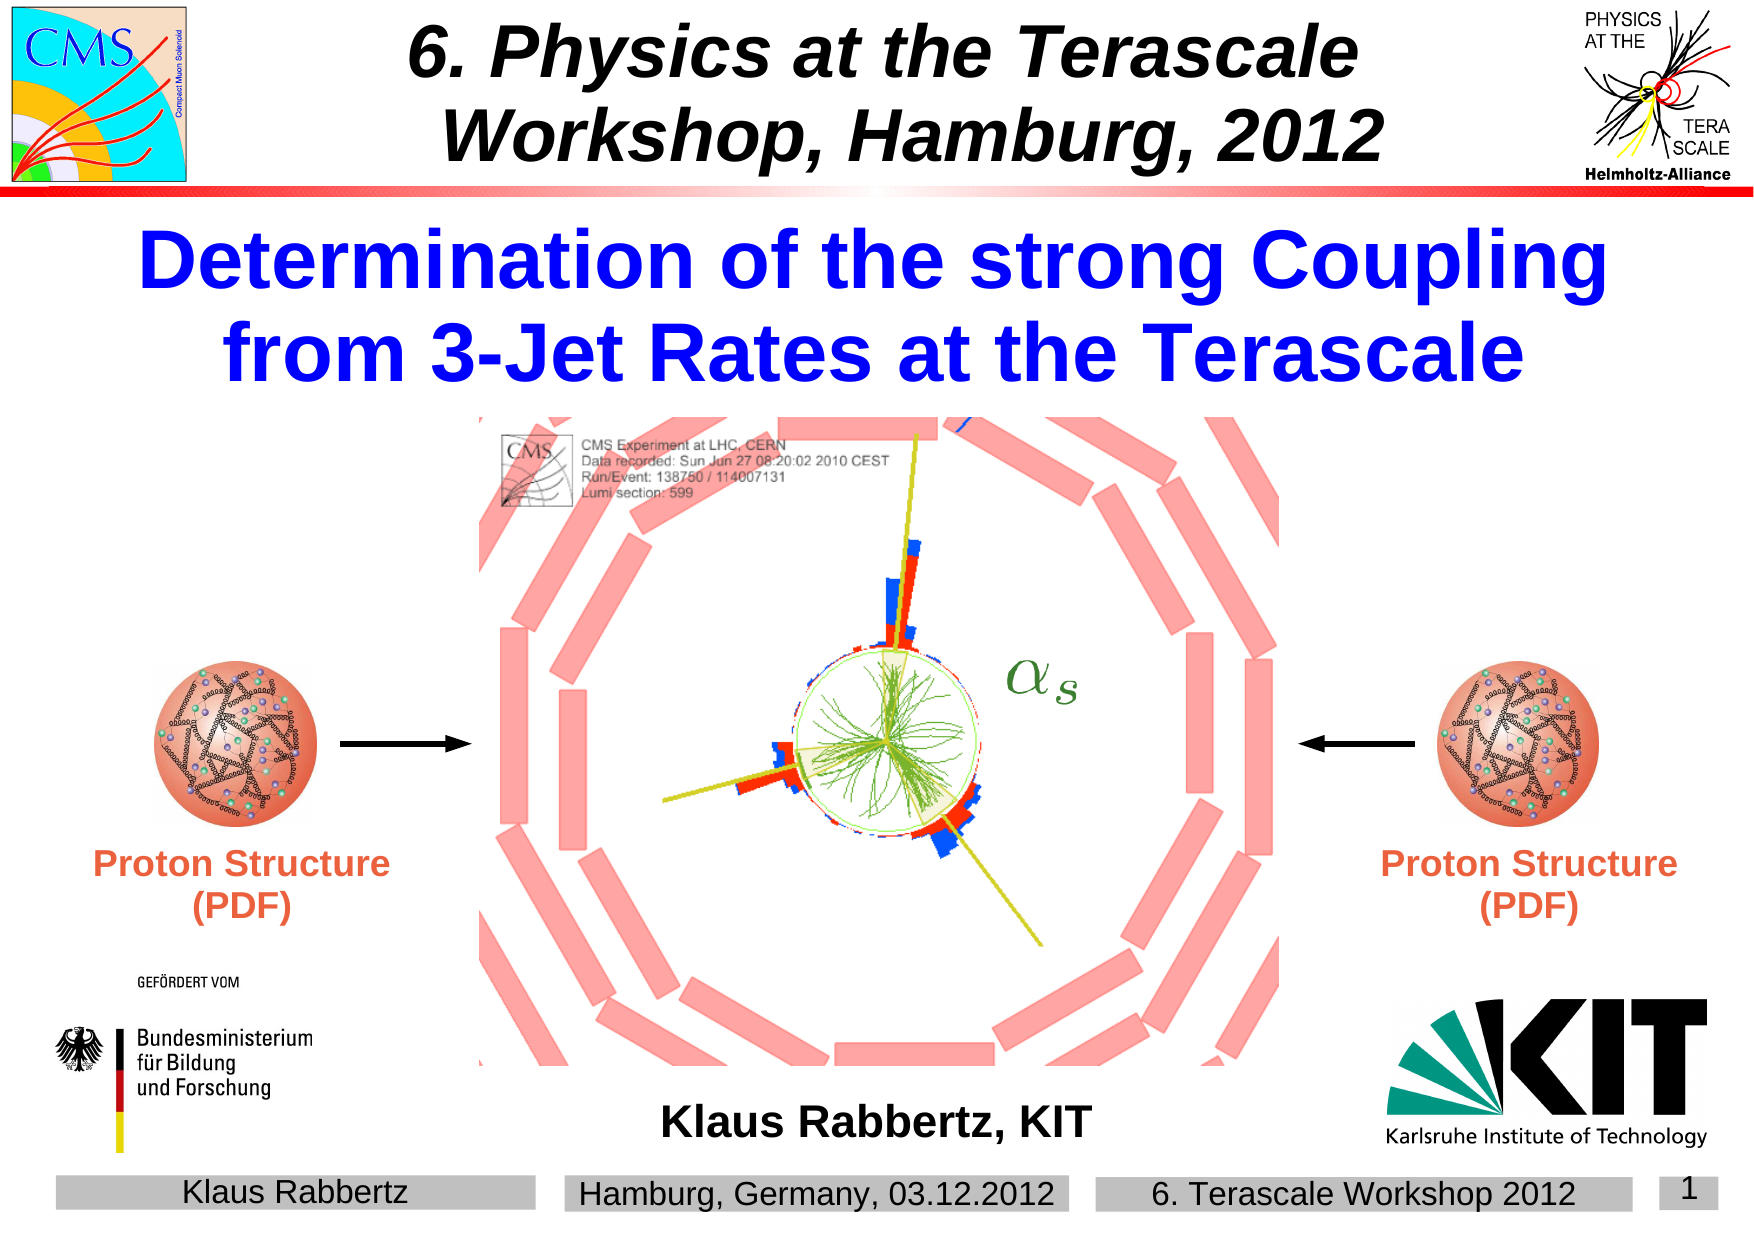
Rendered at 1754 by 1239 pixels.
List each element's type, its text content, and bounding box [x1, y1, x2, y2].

text_box Klaus Rabbertz, KIT [648, 1089, 1106, 1154]
picture [1437, 661, 1599, 827]
picture [1570, 3, 1744, 191]
title 6. Physics at the Terascale Workshop, Hamburg, 2012 [263, 3, 1505, 184]
picture [479, 417, 1279, 1066]
text_box Proton Structure (PDF) [1368, 836, 1691, 933]
picture [55, 974, 312, 1153]
text_box Proton Structure (PDF) [81, 836, 403, 933]
text_box Determination of the strong Coupling from 3-Jet Rates at the Terascale [125, 207, 1628, 406]
picture [154, 661, 317, 827]
picture [1387, 999, 1707, 1148]
picture [11, 6, 187, 182]
